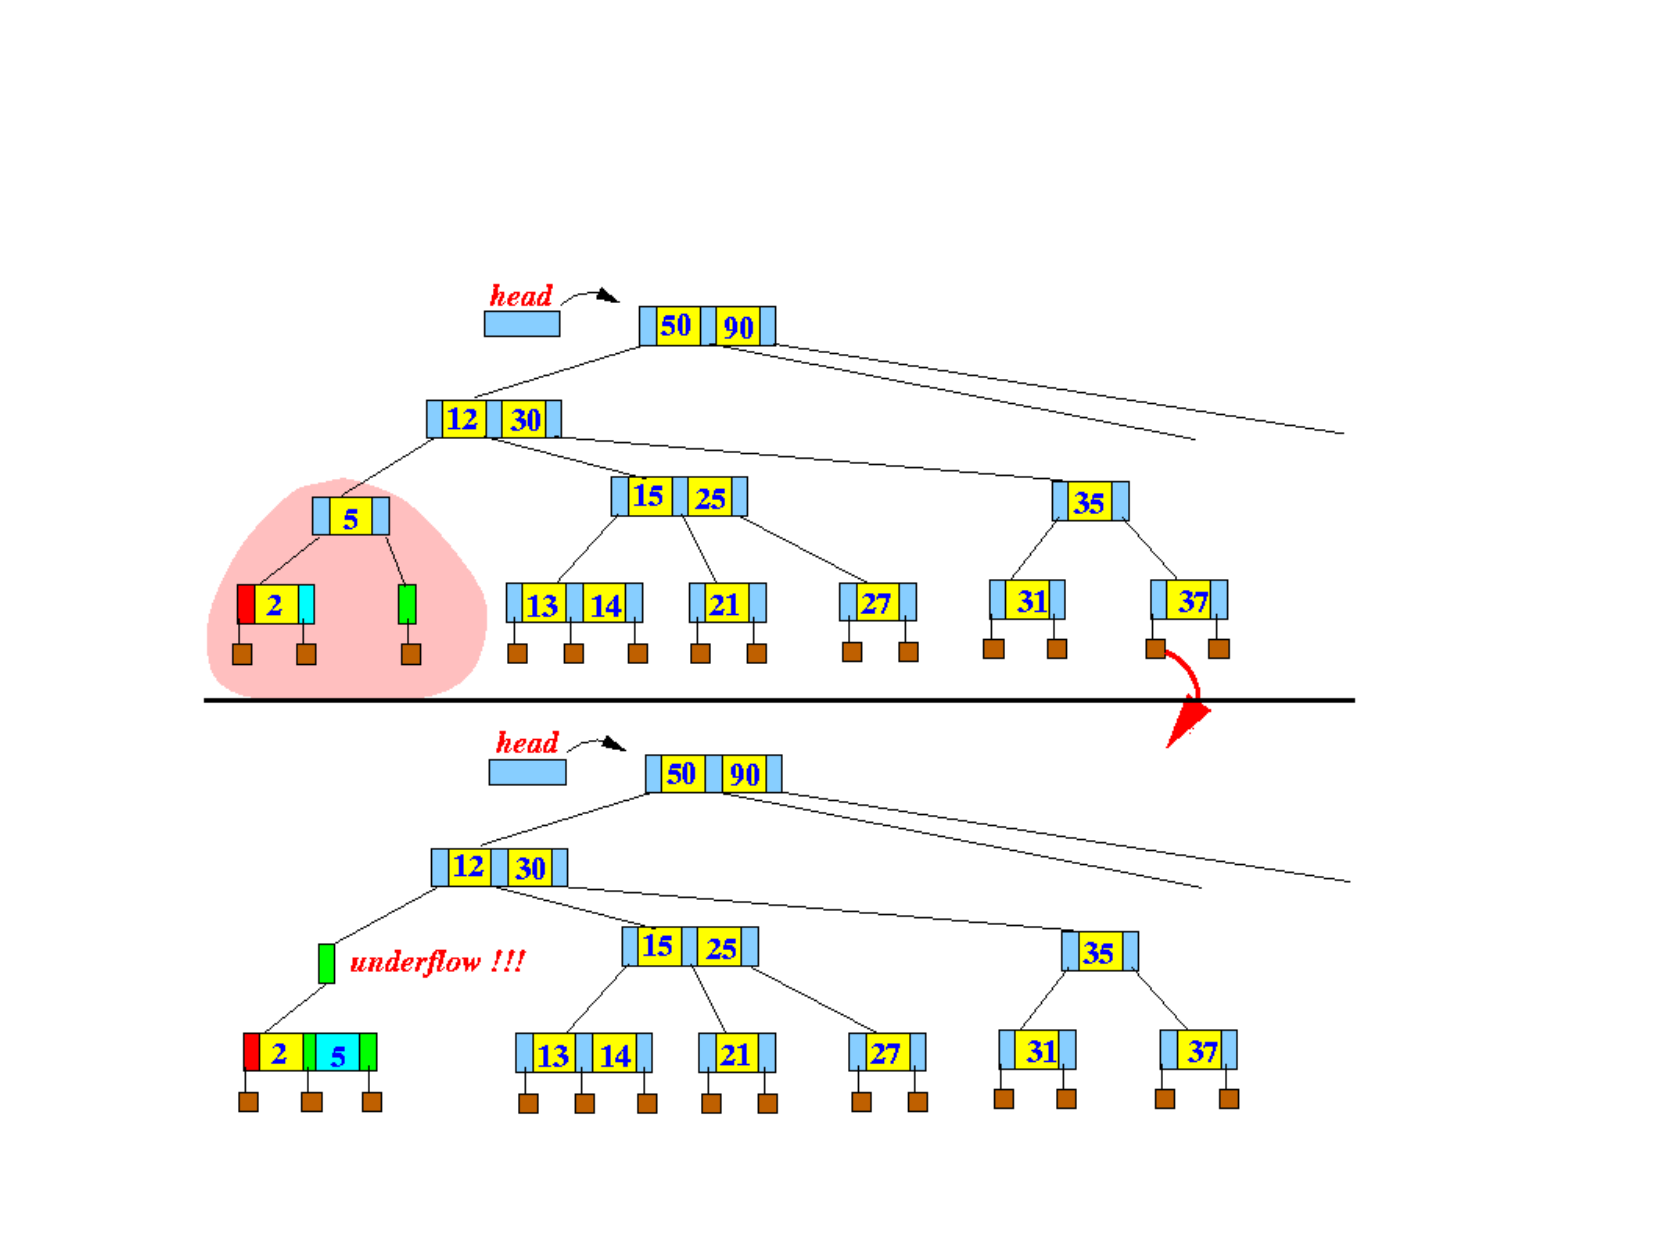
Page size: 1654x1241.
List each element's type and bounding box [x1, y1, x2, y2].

picture [187, 278, 1371, 1126]
